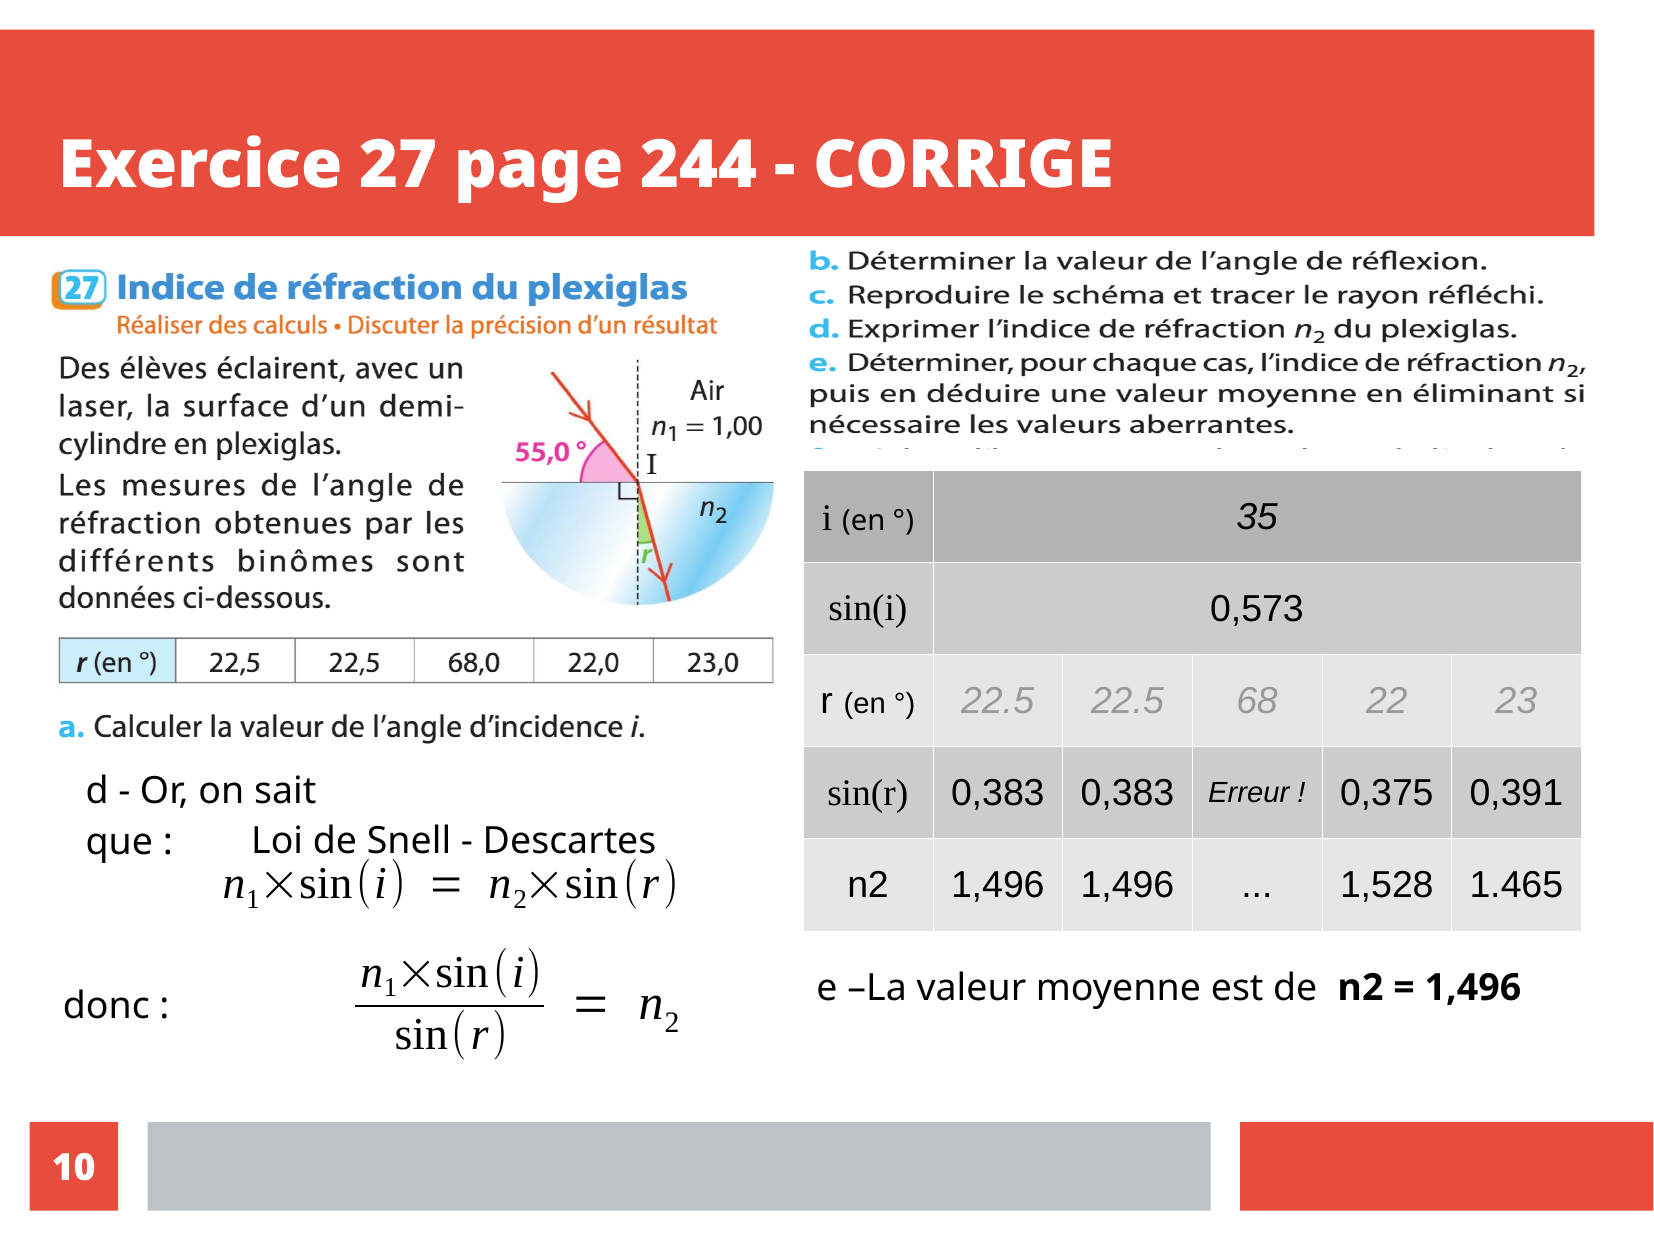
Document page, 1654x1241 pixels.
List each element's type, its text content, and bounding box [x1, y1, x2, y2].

table_cell 22 [1323, 655, 1451, 746]
table_cell 0,375 [1323, 747, 1451, 838]
table_cell 0,383 [1063, 747, 1192, 838]
table_cell sin(i) [804, 563, 933, 654]
table_cell 68 [1193, 655, 1322, 746]
table_cell 22.5 [934, 655, 1062, 746]
table_cell 1,496 [1063, 839, 1192, 931]
table_cell 0,573 [934, 563, 1581, 654]
chart [348, 944, 686, 1064]
table_cell Erreur ! [1193, 747, 1322, 838]
table_cell 1,528 [1323, 839, 1451, 931]
text_box e –La valeur moyenne est de n2 = 1,496 [801, 953, 1571, 1016]
table_cell n2 [804, 839, 933, 931]
table_cell 1,496 [934, 839, 1062, 931]
title Exercice 27 page 244 - CORRIGE [59, 59, 1595, 207]
text_box d - Or, on sait que : [70, 755, 390, 819]
table_cell ... [1193, 839, 1322, 931]
table_cell 1.465 [1452, 839, 1581, 931]
text_box donc : [48, 971, 272, 1034]
table_cell r (en °) [804, 655, 933, 746]
table_cell 22.5 [1063, 655, 1192, 746]
table_header i (en °) [804, 471, 933, 562]
table_cell 0,391 [1452, 747, 1581, 838]
table_cell 0,383 [934, 747, 1062, 838]
chart [215, 856, 686, 915]
table_header 35 [934, 471, 1581, 562]
picture [35, 248, 1619, 745]
text_box Loi de Snell - Descartes [236, 806, 625, 869]
table_cell 23 [1452, 655, 1581, 746]
table_cell sin(r) [804, 747, 933, 838]
